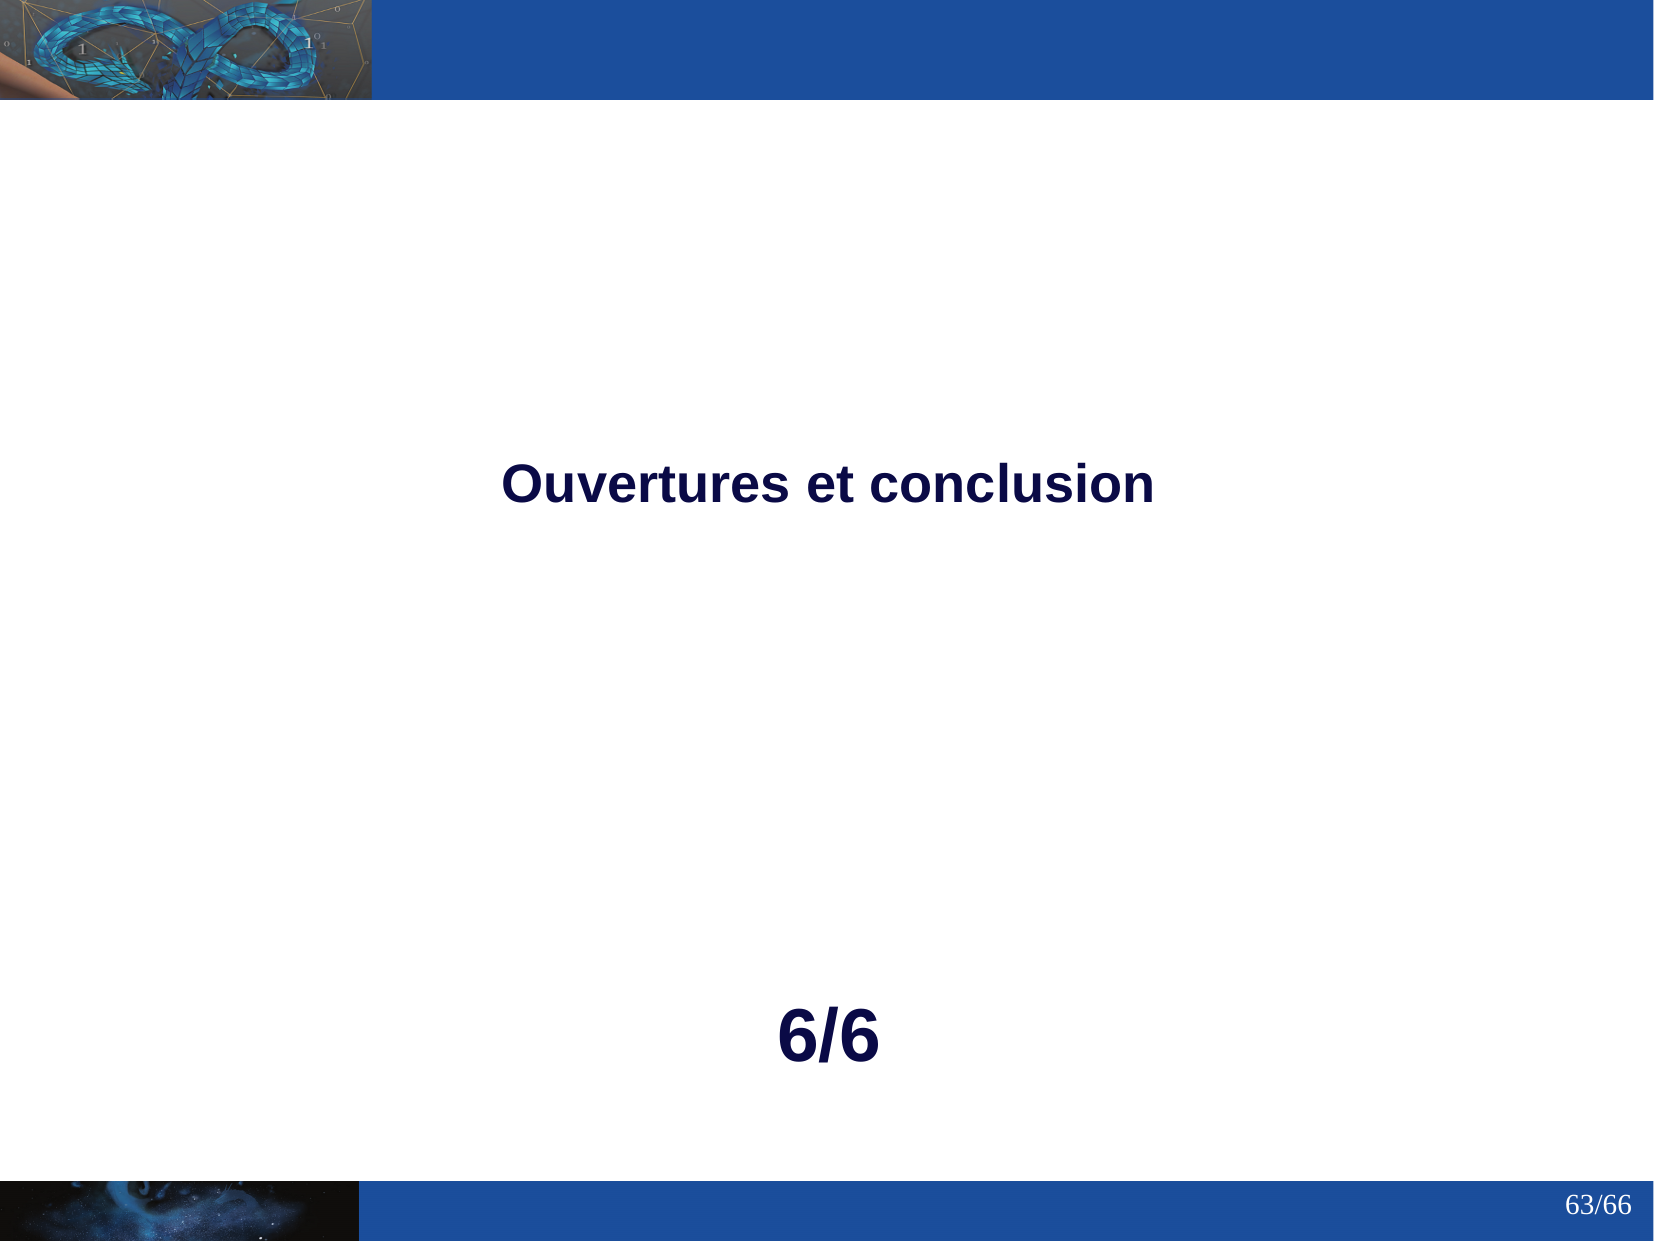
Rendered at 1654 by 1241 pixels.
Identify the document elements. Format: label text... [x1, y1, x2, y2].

picture [0, 1181, 1654, 1241]
picture [0, 0, 1654, 100]
list Ouvertures et conclusion 6/6 [58, 159, 1600, 1145]
